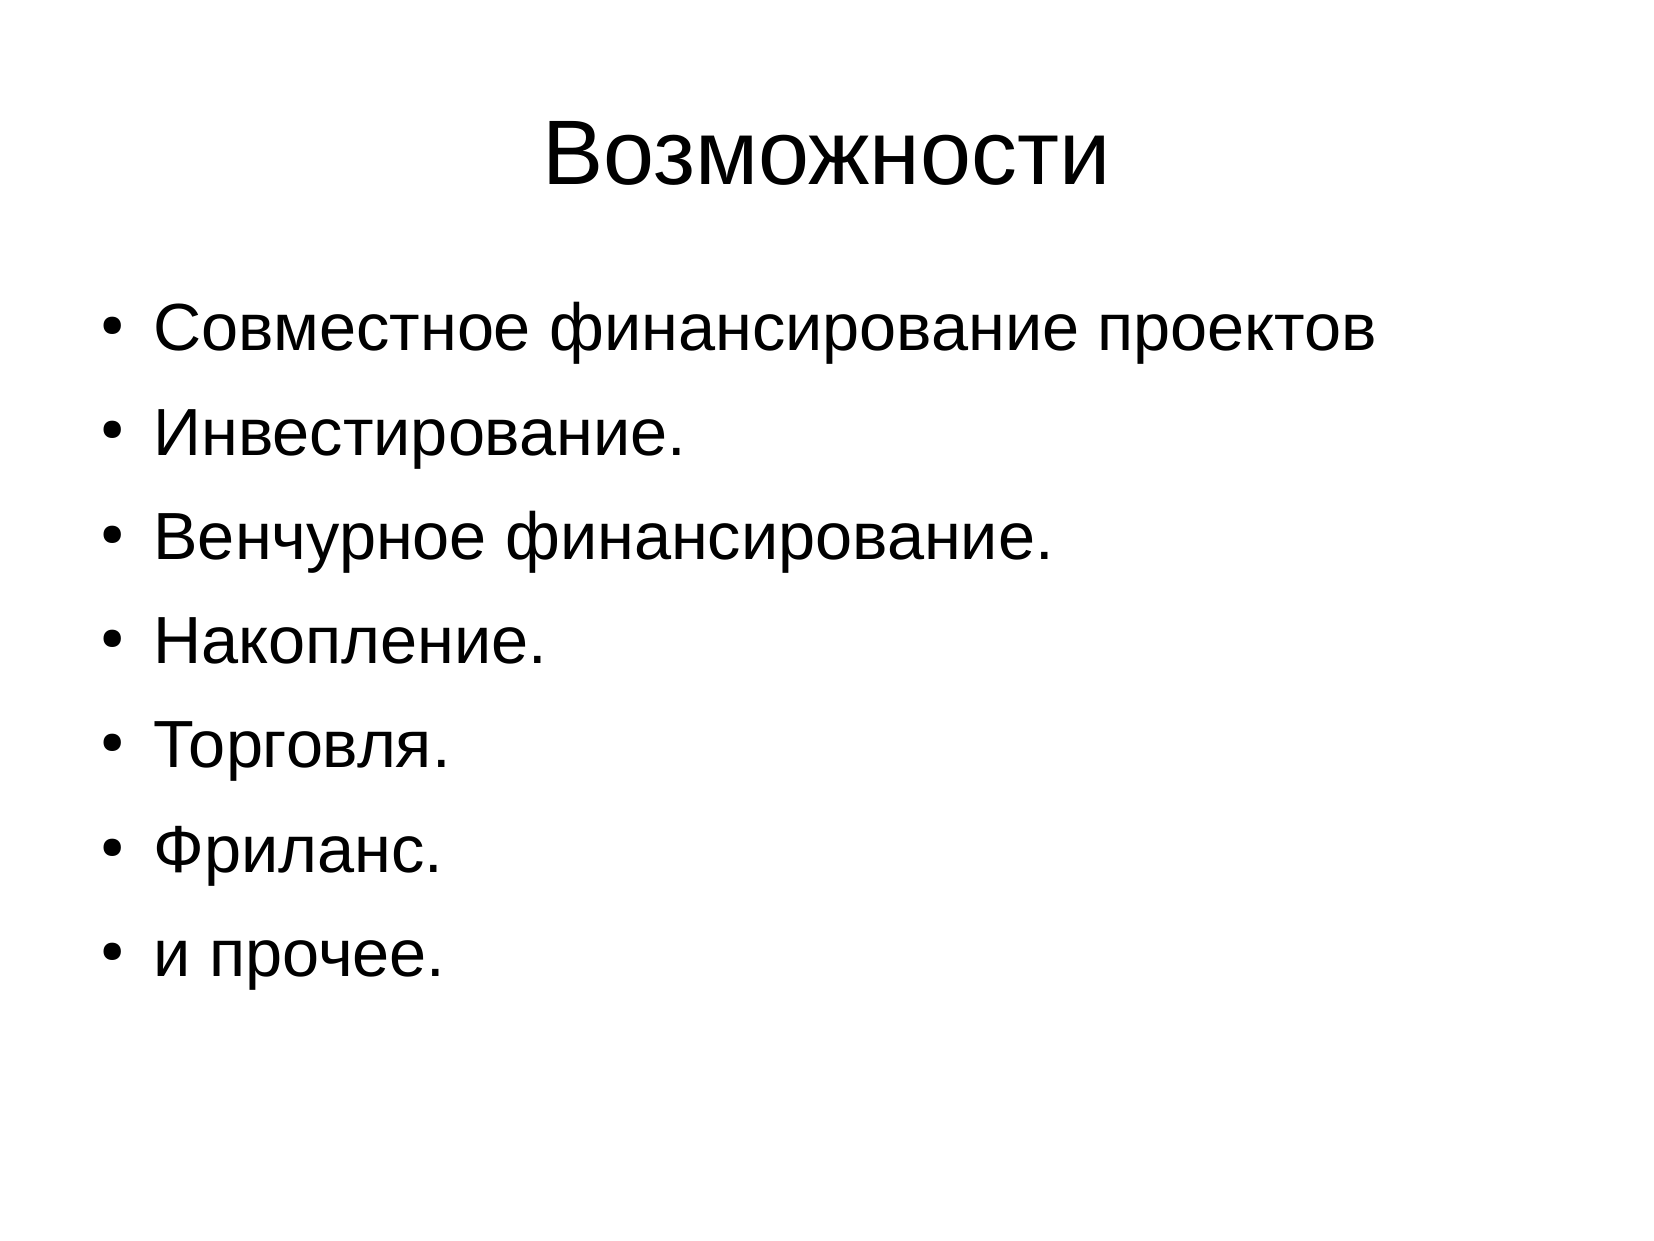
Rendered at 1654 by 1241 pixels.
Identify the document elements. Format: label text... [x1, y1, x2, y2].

title Возможности [82, 49, 1571, 257]
list Совместное финансирование проектов Инвестирование. Венчурное финансирование. Накопление. Торговля. Фриланс. и прочее. [82, 290, 1571, 1010]
